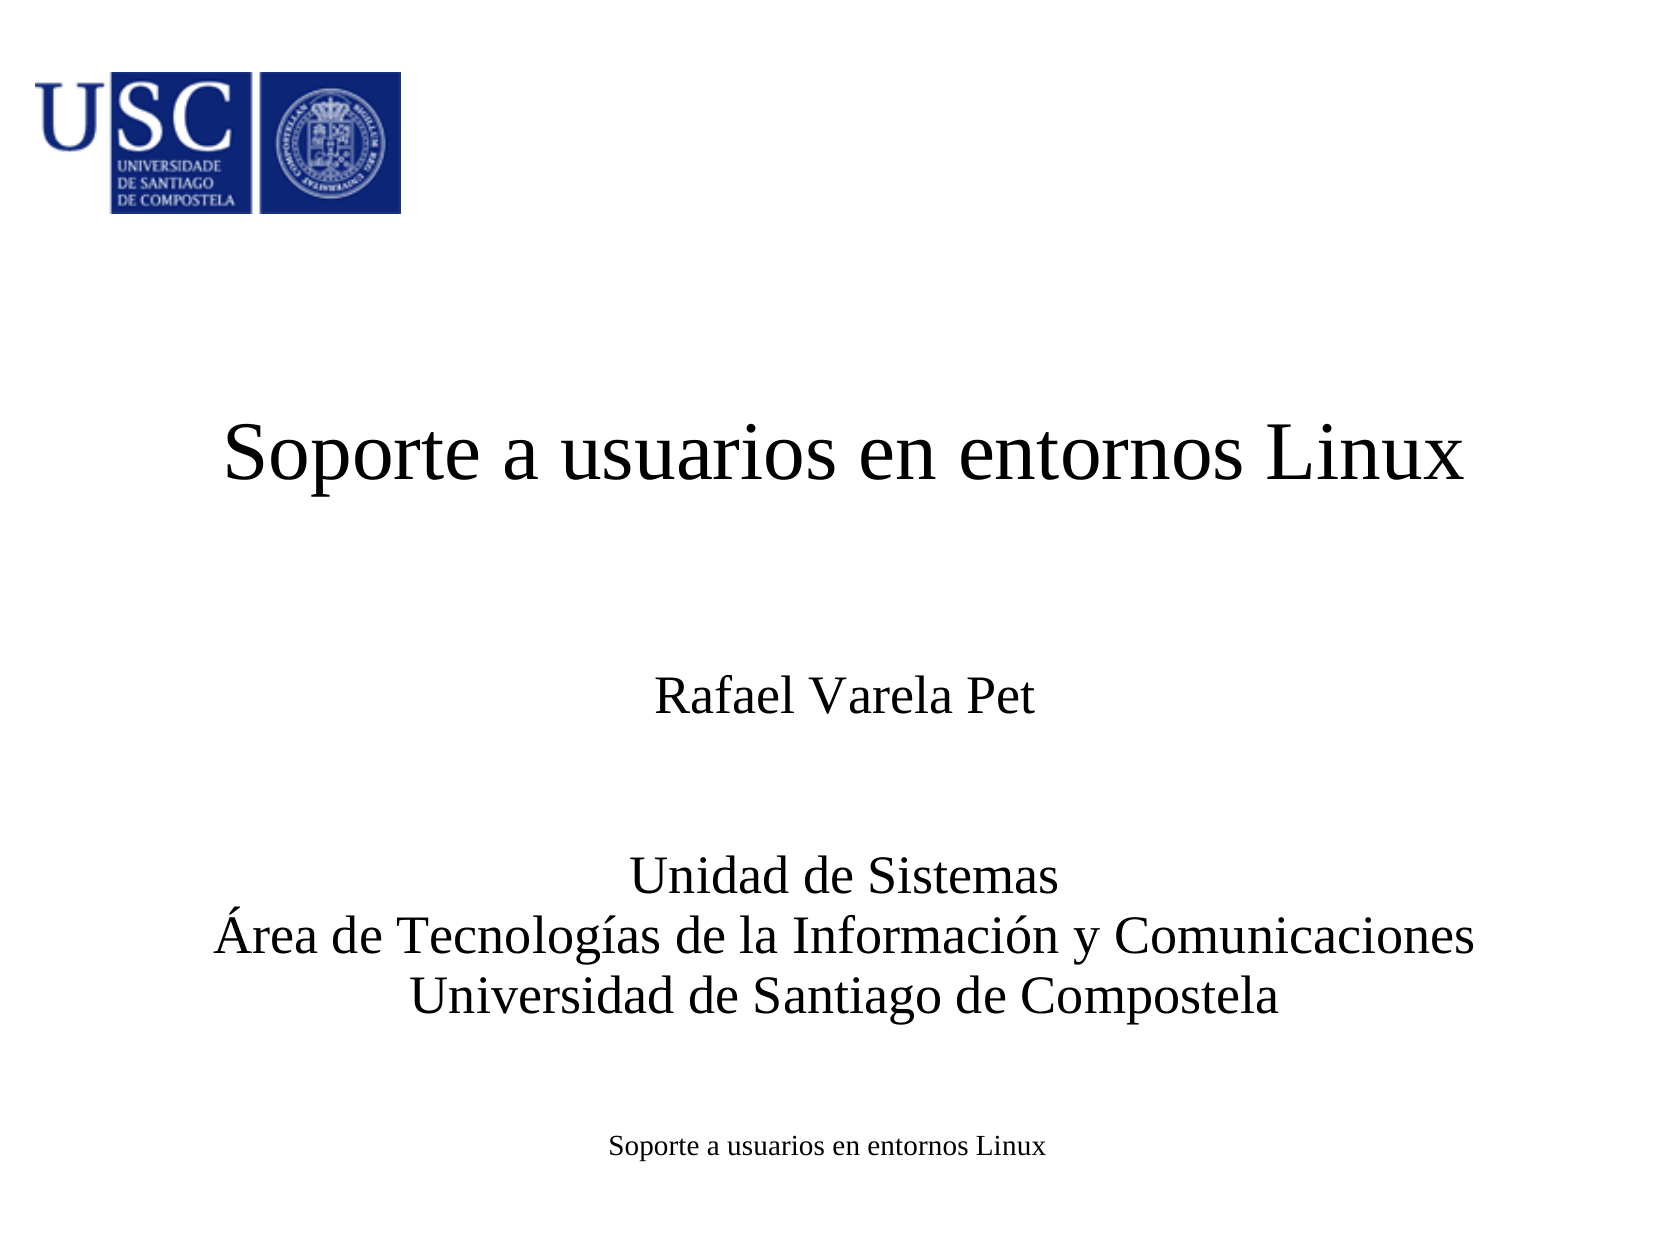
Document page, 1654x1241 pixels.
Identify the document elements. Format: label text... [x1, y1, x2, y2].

picture [35, 72, 401, 214]
title Soporte a usuarios en entornos Linux [87, 347, 1567, 556]
text_box Rafael Varela Pet Unidad de Sistemas Área de Tecnologías de la Información y Comunicaciones Universidad de Santiago de Compostela [121, 565, 1534, 1127]
